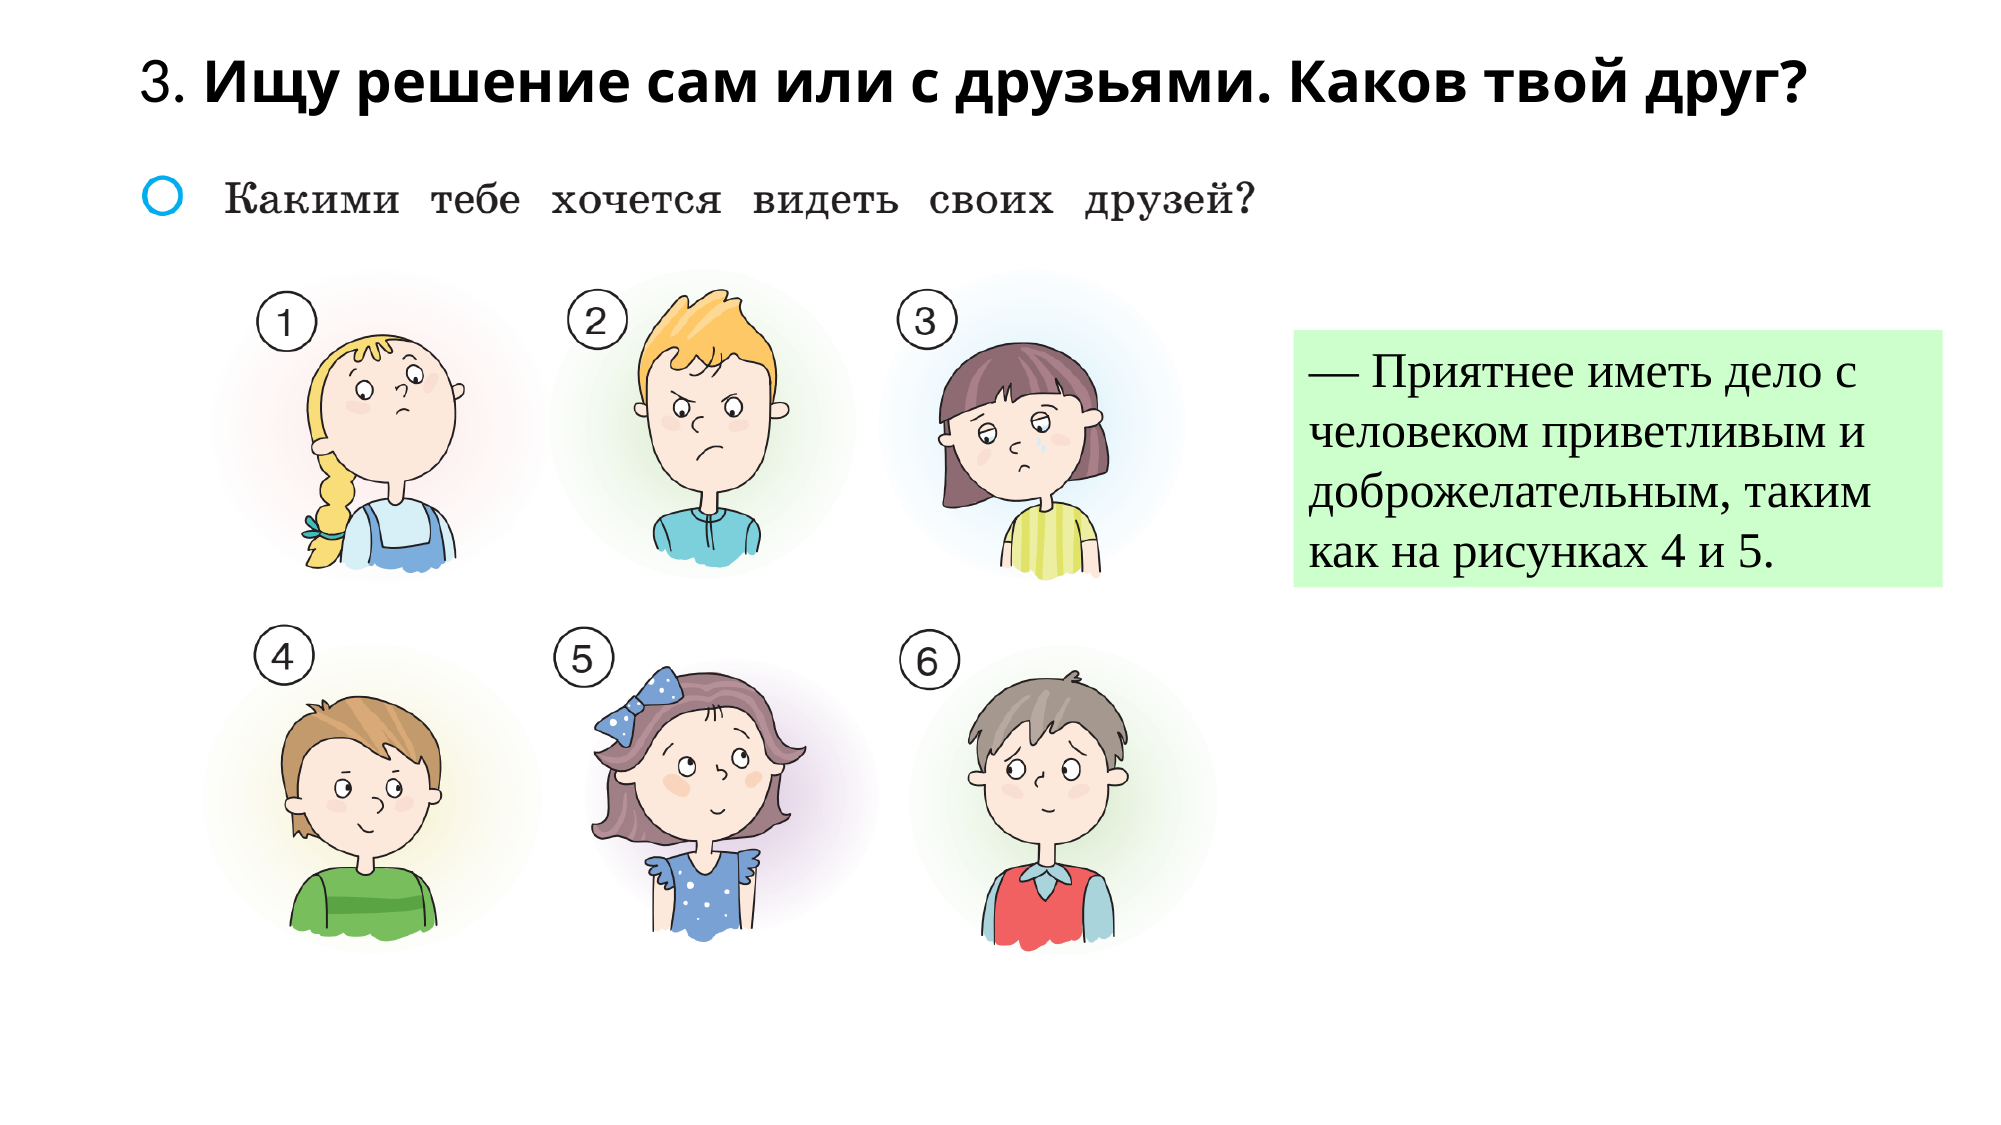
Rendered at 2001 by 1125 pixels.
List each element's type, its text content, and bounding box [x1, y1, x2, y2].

title 3. Ищу решение сам или с друзьями. Каков твой друг? [123, 38, 1849, 125]
picture [123, 153, 1294, 1023]
text_box — Приятнее иметь дело с человеком приветливым и доброжелательным, таким как на рисунках 4 и 5. [1293, 329, 1943, 588]
